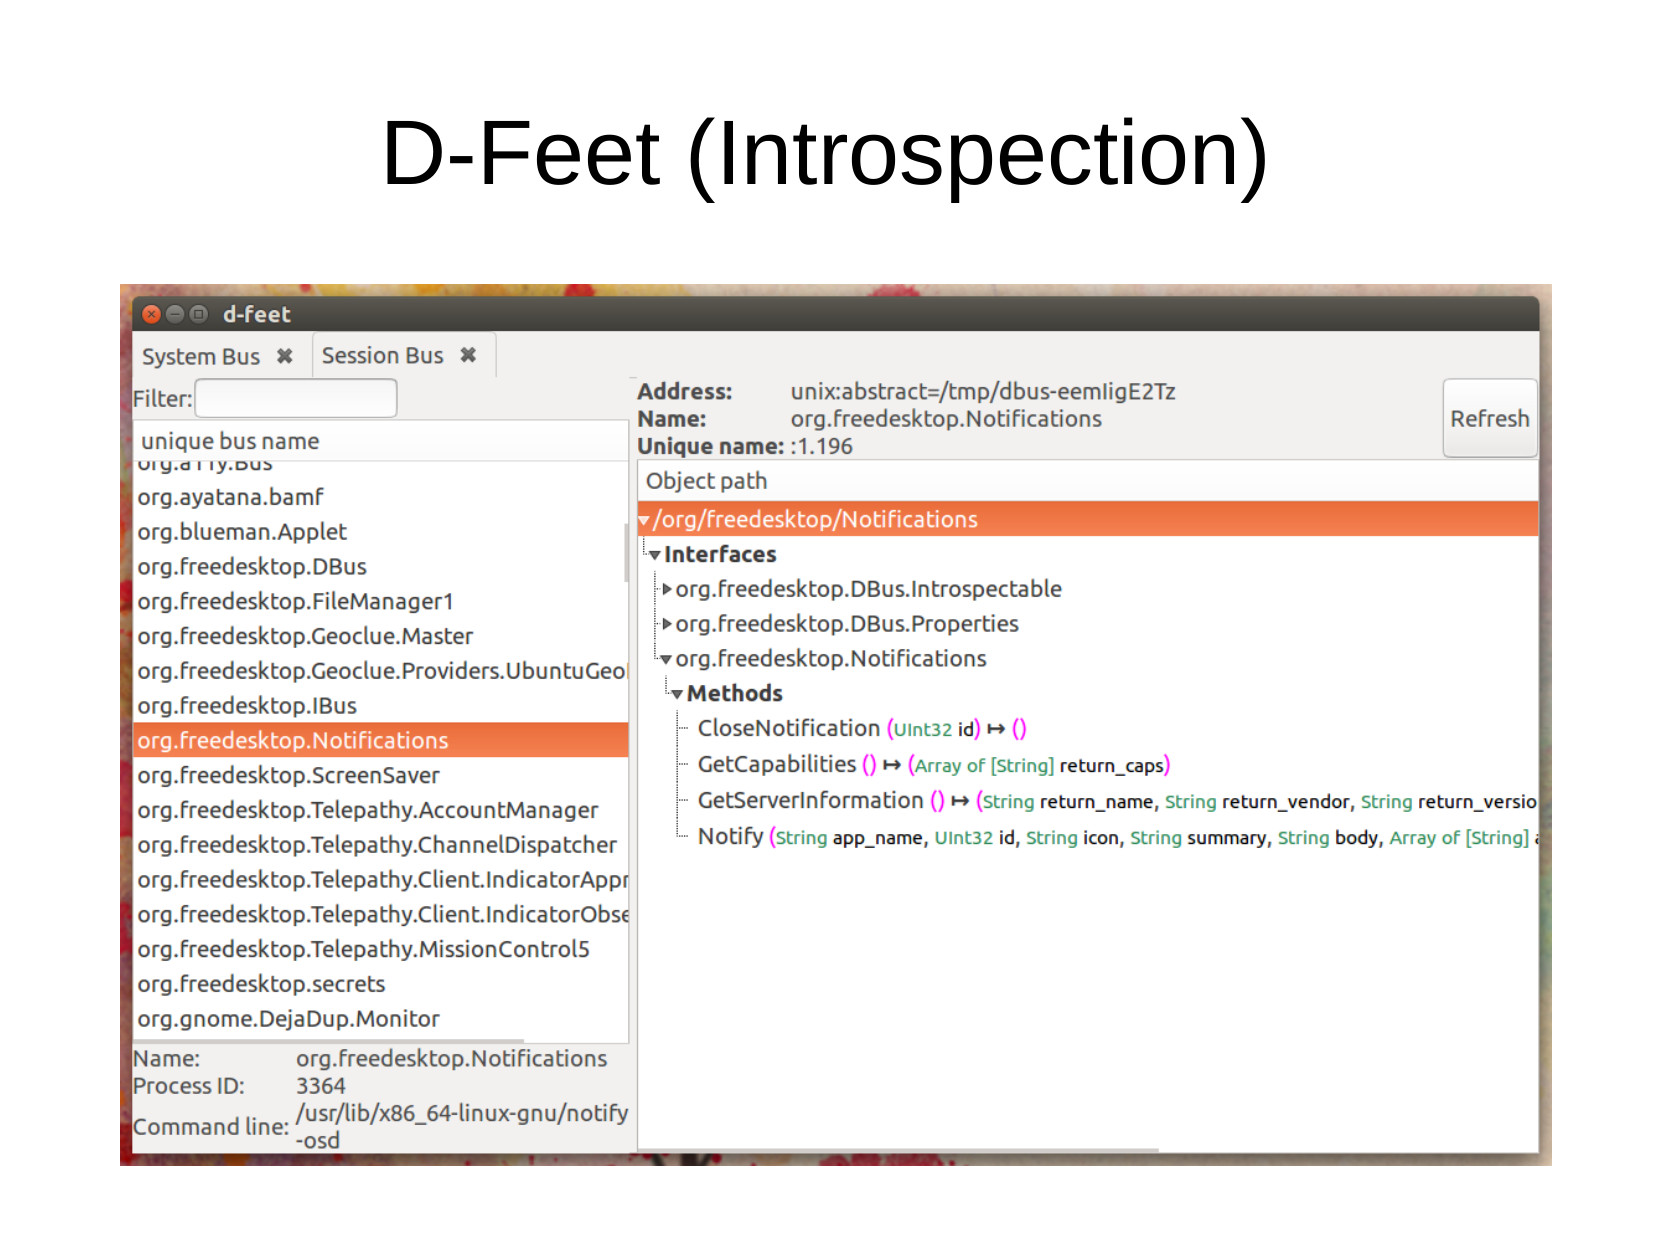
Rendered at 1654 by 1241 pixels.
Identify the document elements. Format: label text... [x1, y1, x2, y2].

title D-Feet (Introspection) [82, 49, 1571, 257]
picture [120, 284, 1552, 1166]
